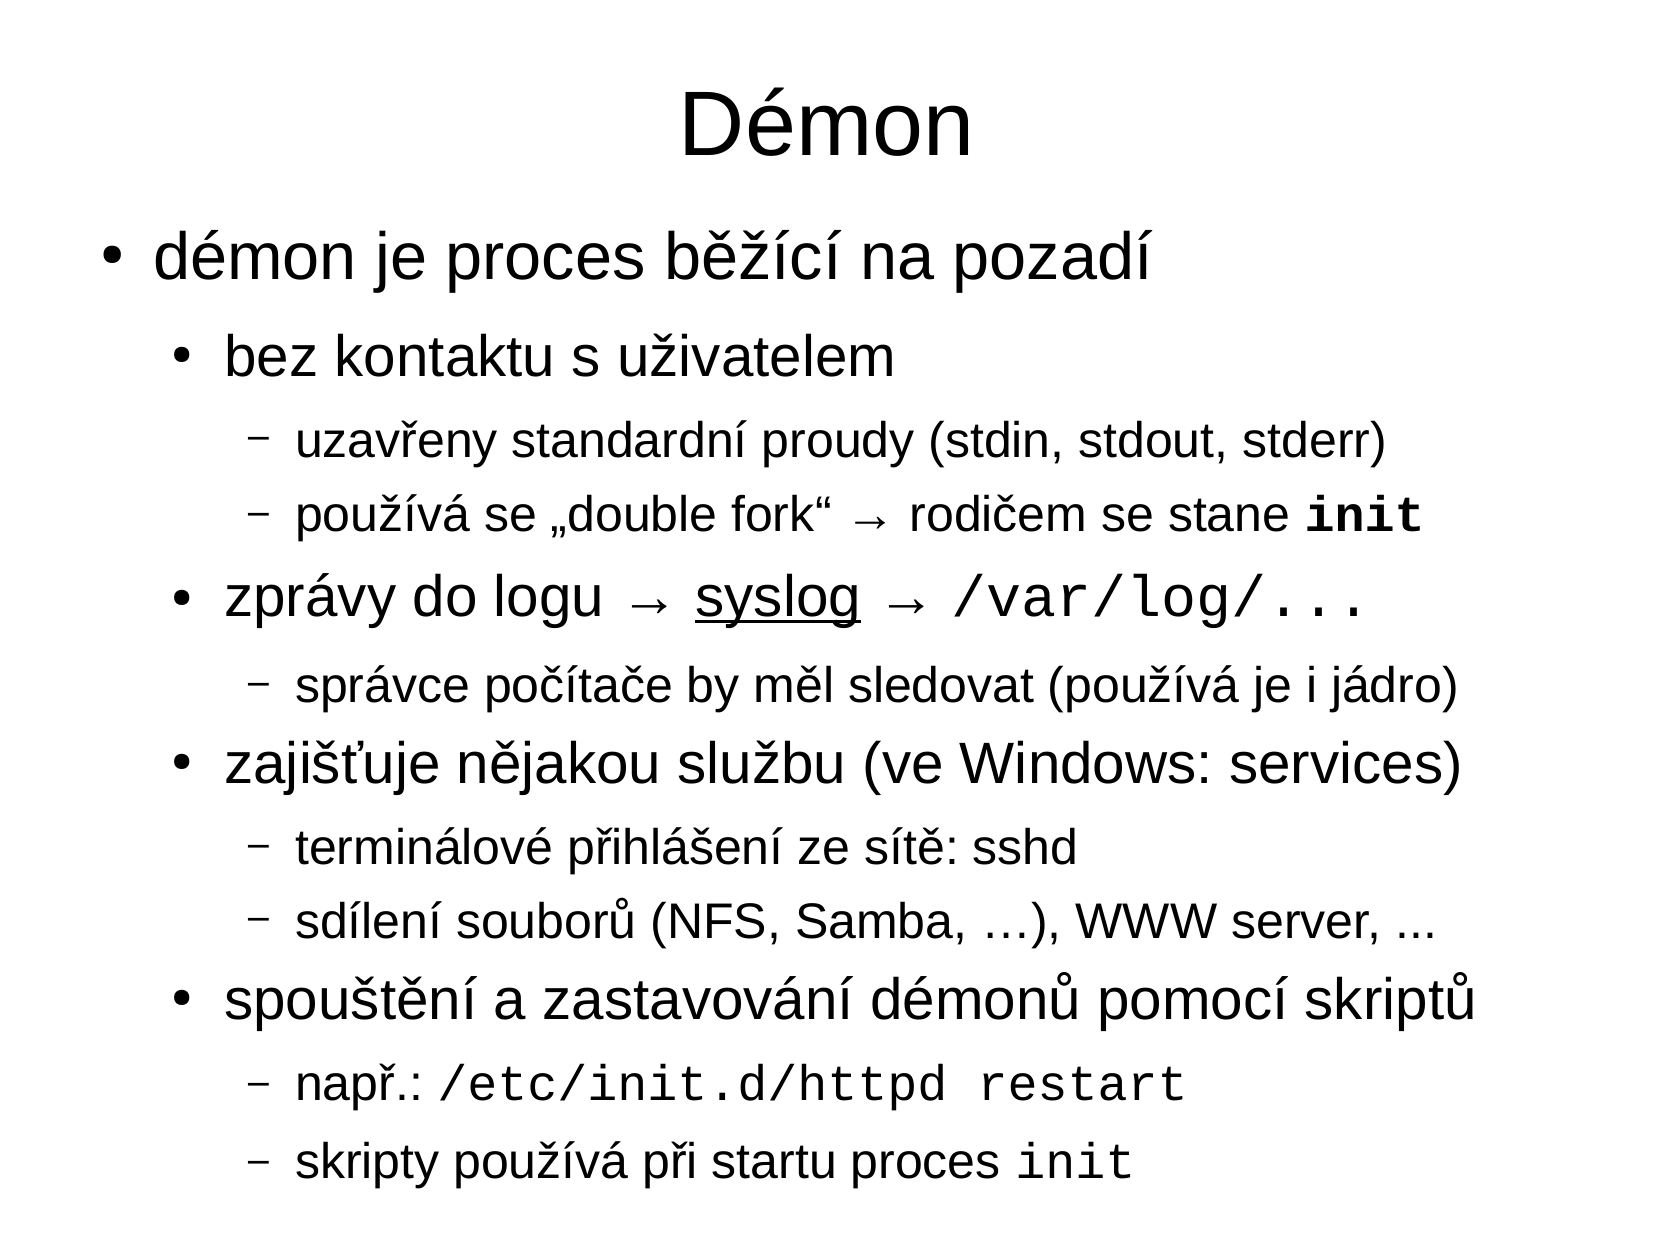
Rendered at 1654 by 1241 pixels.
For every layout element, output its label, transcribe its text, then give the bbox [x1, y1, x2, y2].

list démon je proces běžící na pozadí bez kontaktu s uživatelem uzavřeny standardní proudy (stdin, stdout, stderr) používá se „double fork“ → rodičem se stane init zprávy do logu → syslog → /var/log/... správce počítače by měl sledovat (používá je i jádro) zajišťuje nějakou službu (ve Windows: services) terminálové přihlášení ze sítě: sshd sdílení souborů (NFS, Samba, …), WWW server, ... spouštění a zastavování démonů pomocí skriptů např.: /etc/init.d/httpd restart skripty používá při startu proces init [82, 219, 1571, 1194]
title Démon [82, 27, 1571, 219]
